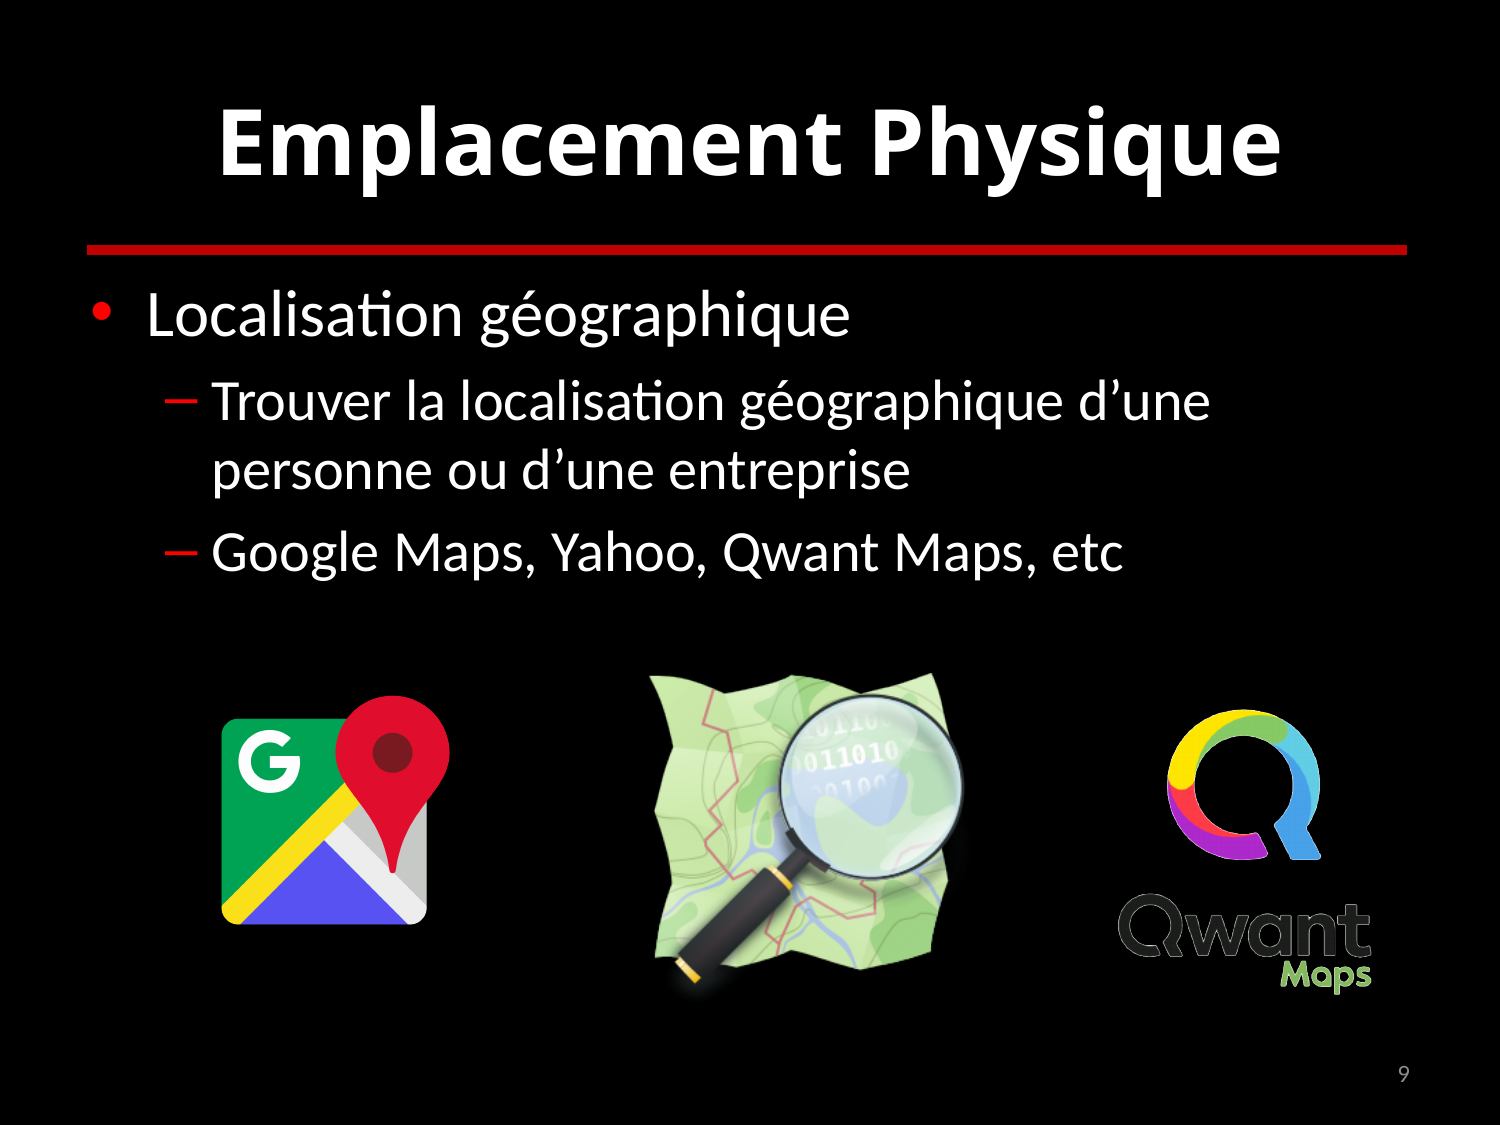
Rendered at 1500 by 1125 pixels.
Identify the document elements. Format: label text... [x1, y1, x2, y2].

picture [187, 684, 461, 959]
picture [1075, 673, 1425, 1023]
title Emplacement Physique [75, 45, 1425, 233]
picture [637, 673, 981, 1016]
list Localisation géographique Trouver la localisation géographique d’une personne ou d’une entreprise Google Maps, Yahoo, Qwant Maps, etc [75, 262, 1425, 1005]
slide_number <numéro> [1074, 1042, 1425, 1103]
